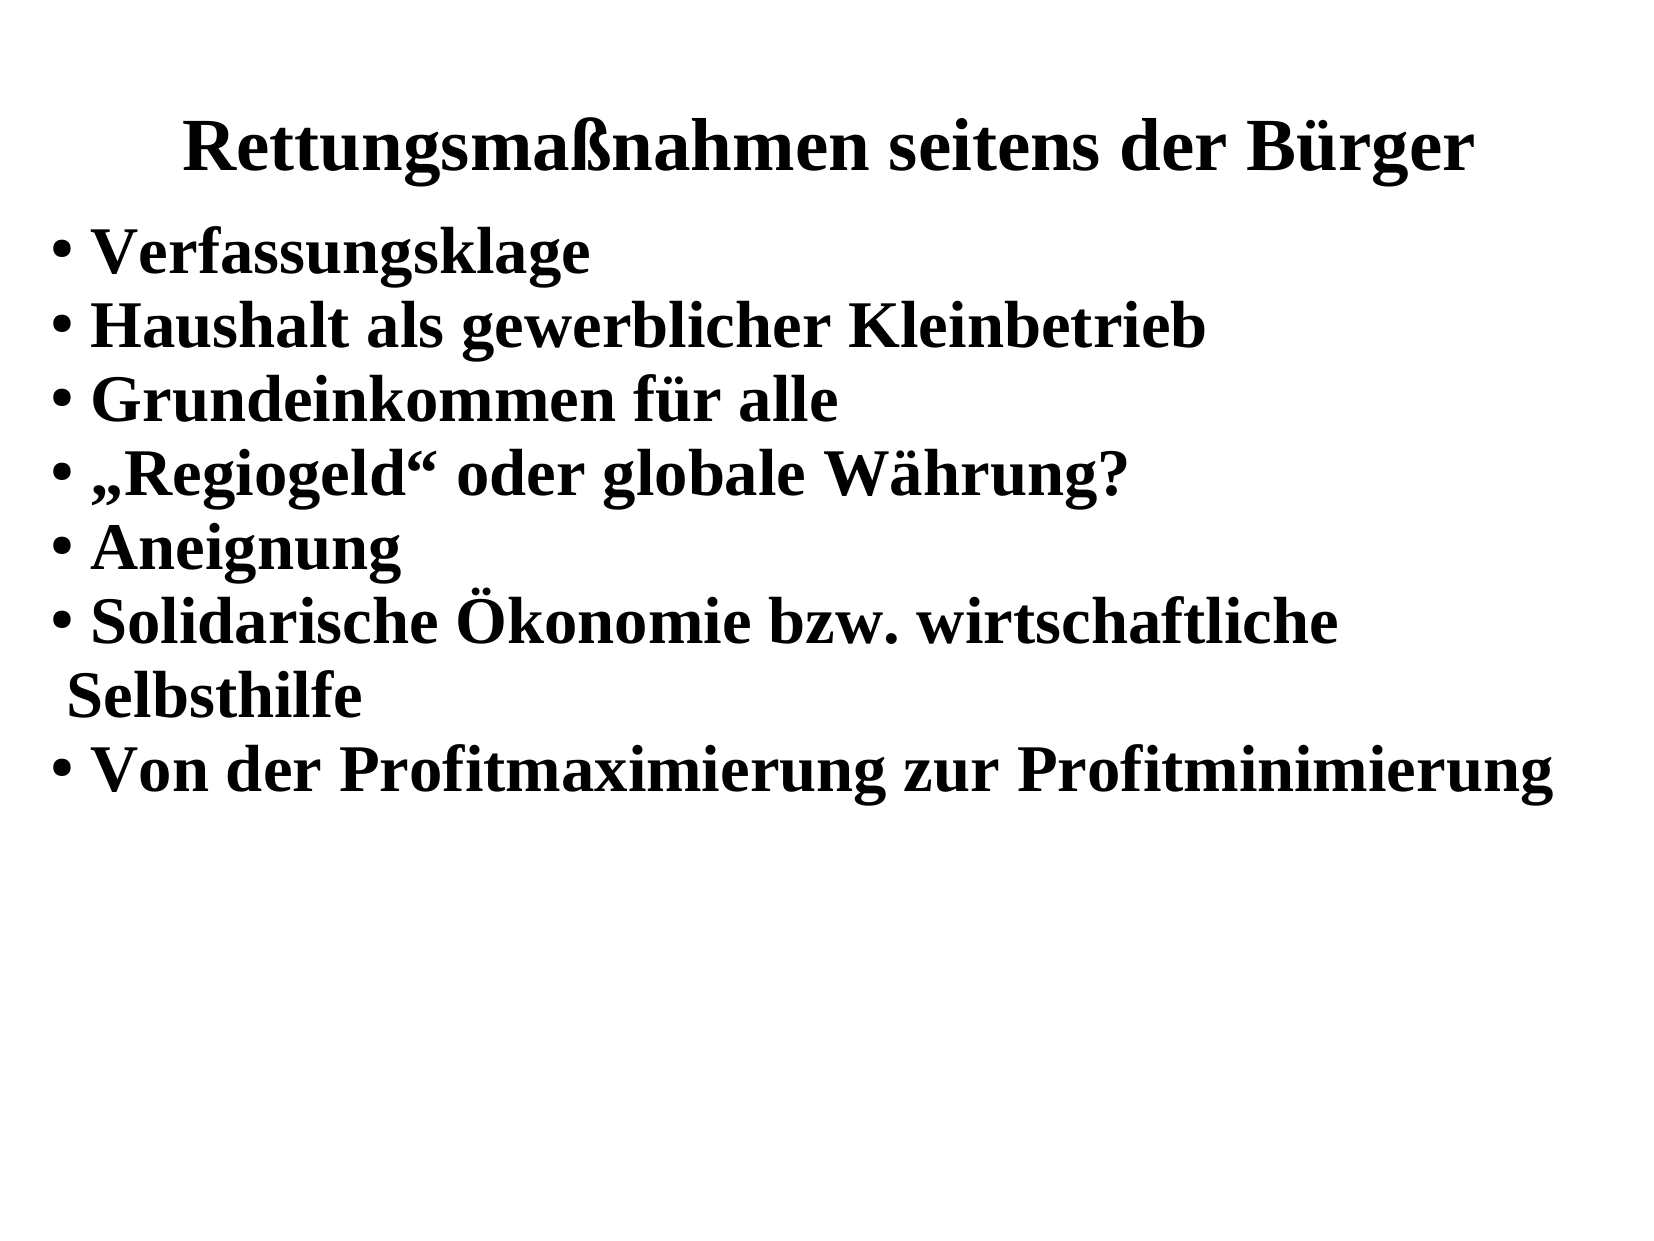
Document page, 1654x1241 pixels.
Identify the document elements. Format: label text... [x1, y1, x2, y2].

text_box Rettungsmaßnahmen seitens der Bürger Verfassungsklage Haushalt als gewerblicher Kleinbetrieb Grundeinkommen für alle „Regiogeld“ oder globale Währung? Aneignung Solidarische Ökonomie bzw. wirtschaftliche Selbsthilfe Von der Profitmaximierung zur Profitminimierung [50, 103, 1625, 932]
